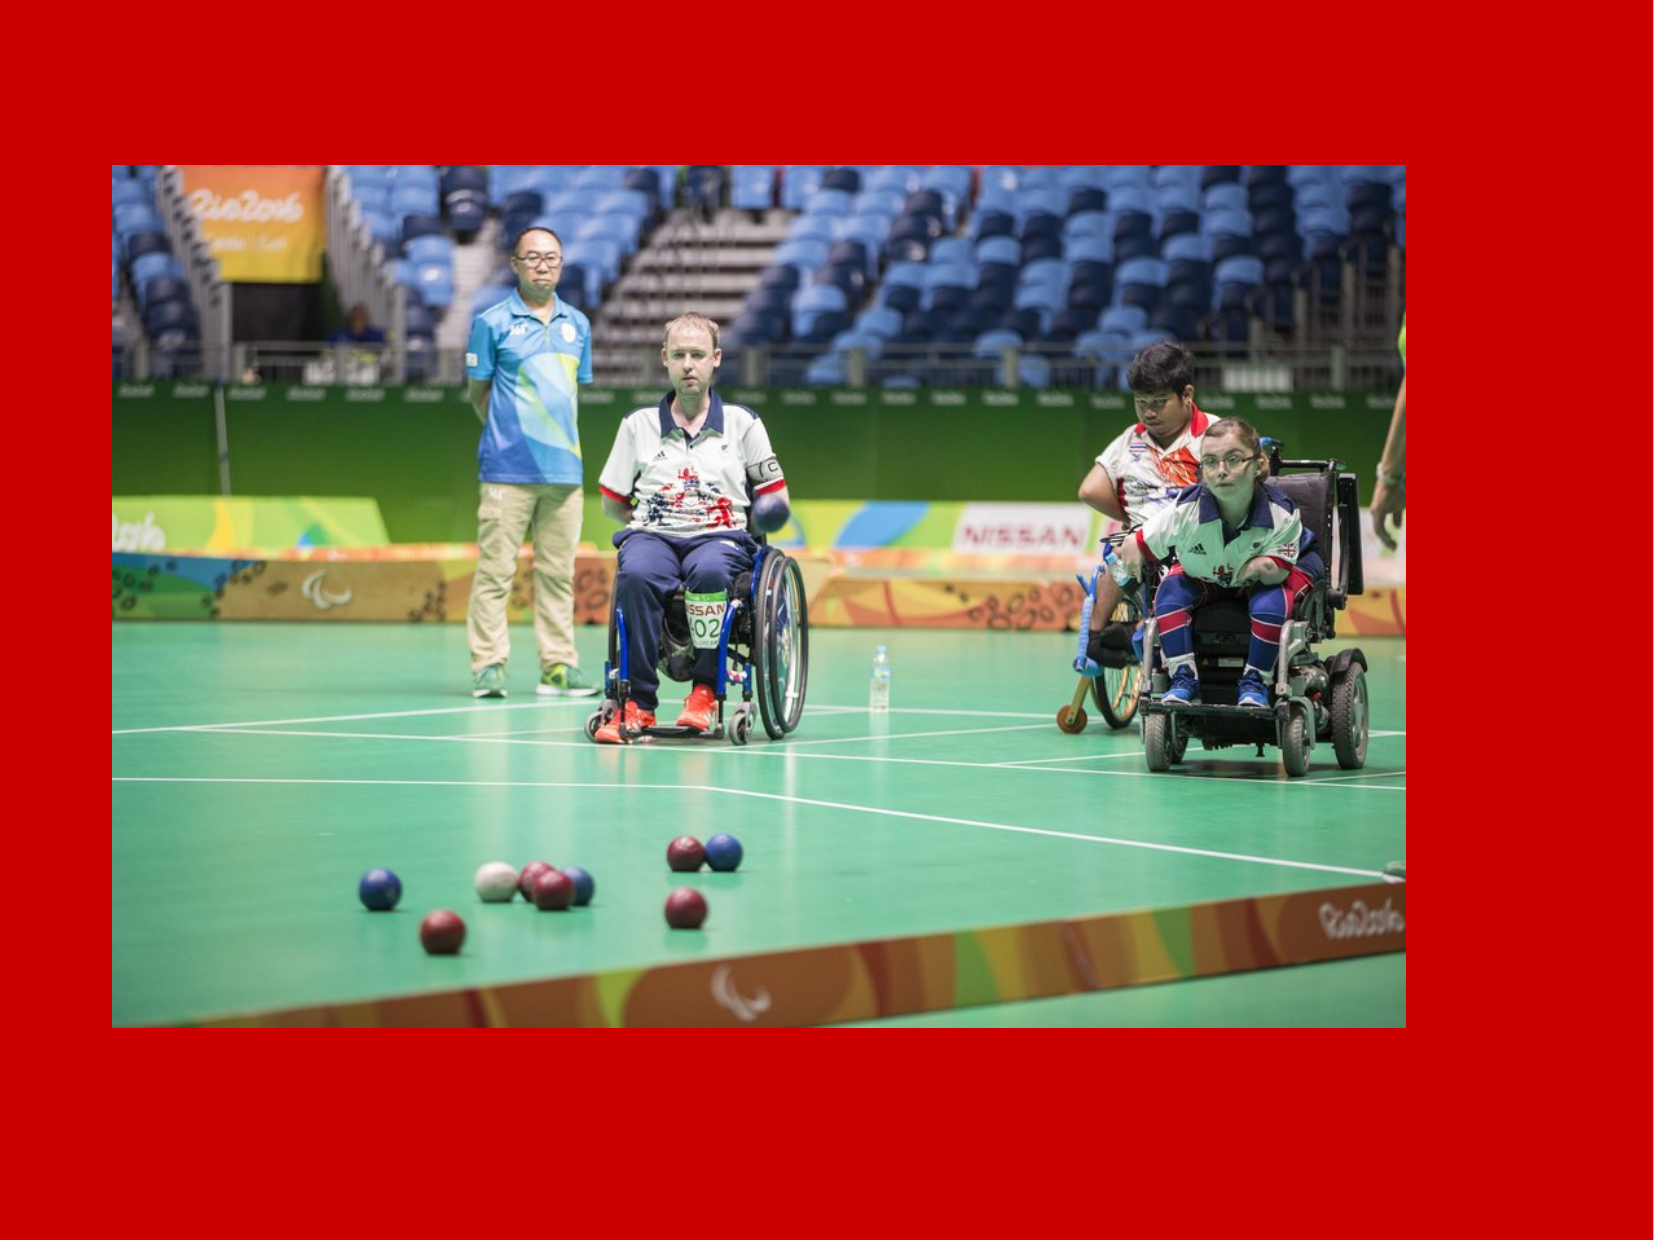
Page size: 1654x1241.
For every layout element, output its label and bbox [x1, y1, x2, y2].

picture [112, 165, 1406, 1028]
